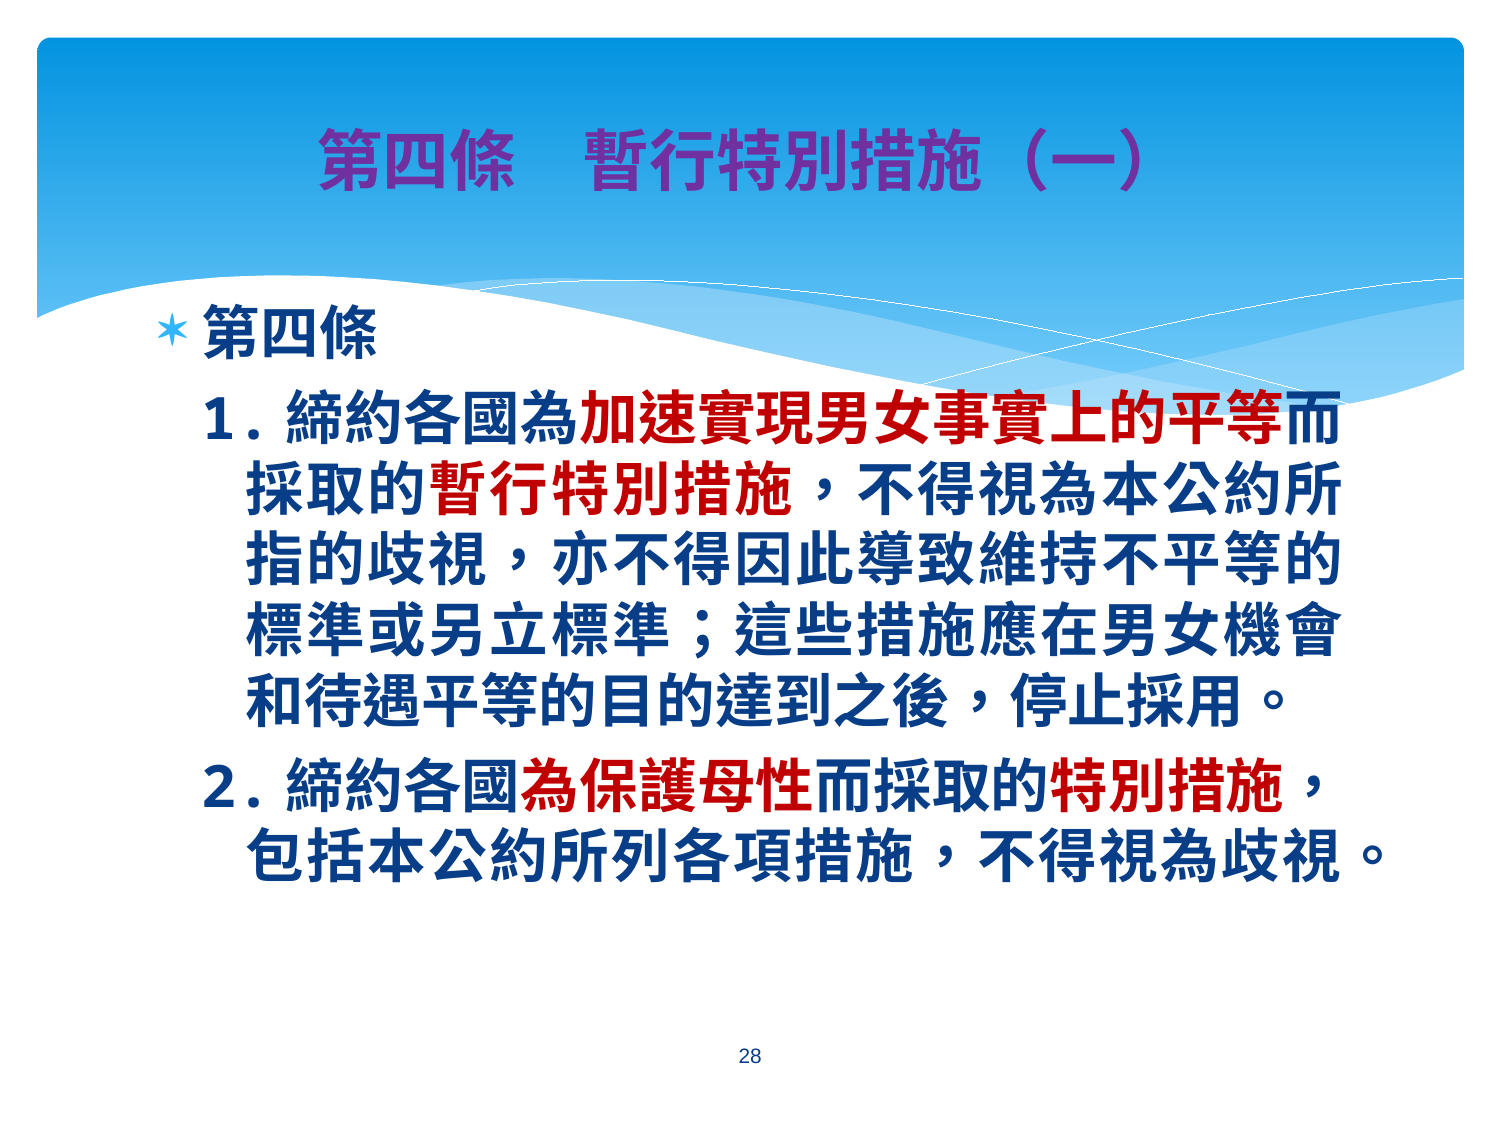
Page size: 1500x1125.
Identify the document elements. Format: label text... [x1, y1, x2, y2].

list 第四條 1.締約各國為加速實現男女事實上的平等而採取的暫行特別措施，不得視為本公約所指的歧視，亦不得因此導致維持不平等的標準或另立標準；這些措施應在男女機會和待遇平等的目的達到之後，停止採用。 2.締約各國為保護母性而採取的特別措施，包括本公約所列各項措施，不得視為歧視。 [143, 302, 1359, 1006]
text_box 28 [654, 1025, 846, 1086]
title 第四條 暫行特別措施（一） [75, 55, 1426, 262]
